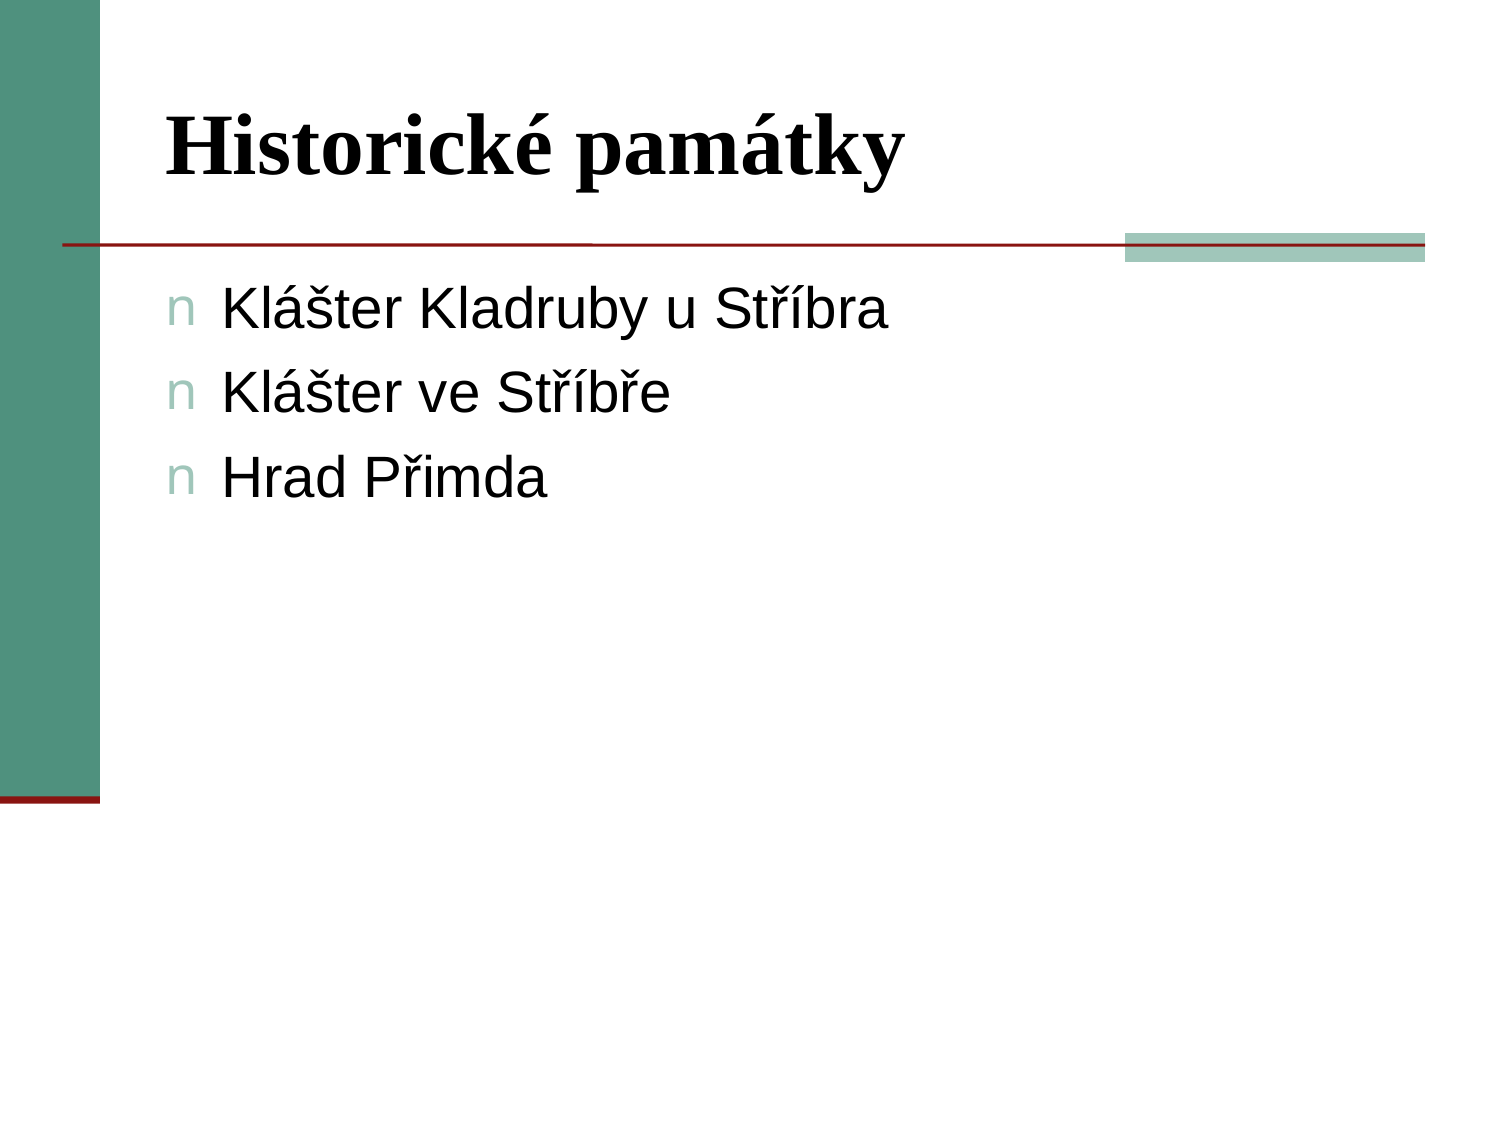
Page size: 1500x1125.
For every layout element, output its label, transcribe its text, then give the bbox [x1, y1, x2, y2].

list Klášter Kladruby u Stříbra Klášter ve Stříbře Hrad Přimda [150, 262, 1426, 1006]
title Historické památky [150, 45, 1426, 234]
